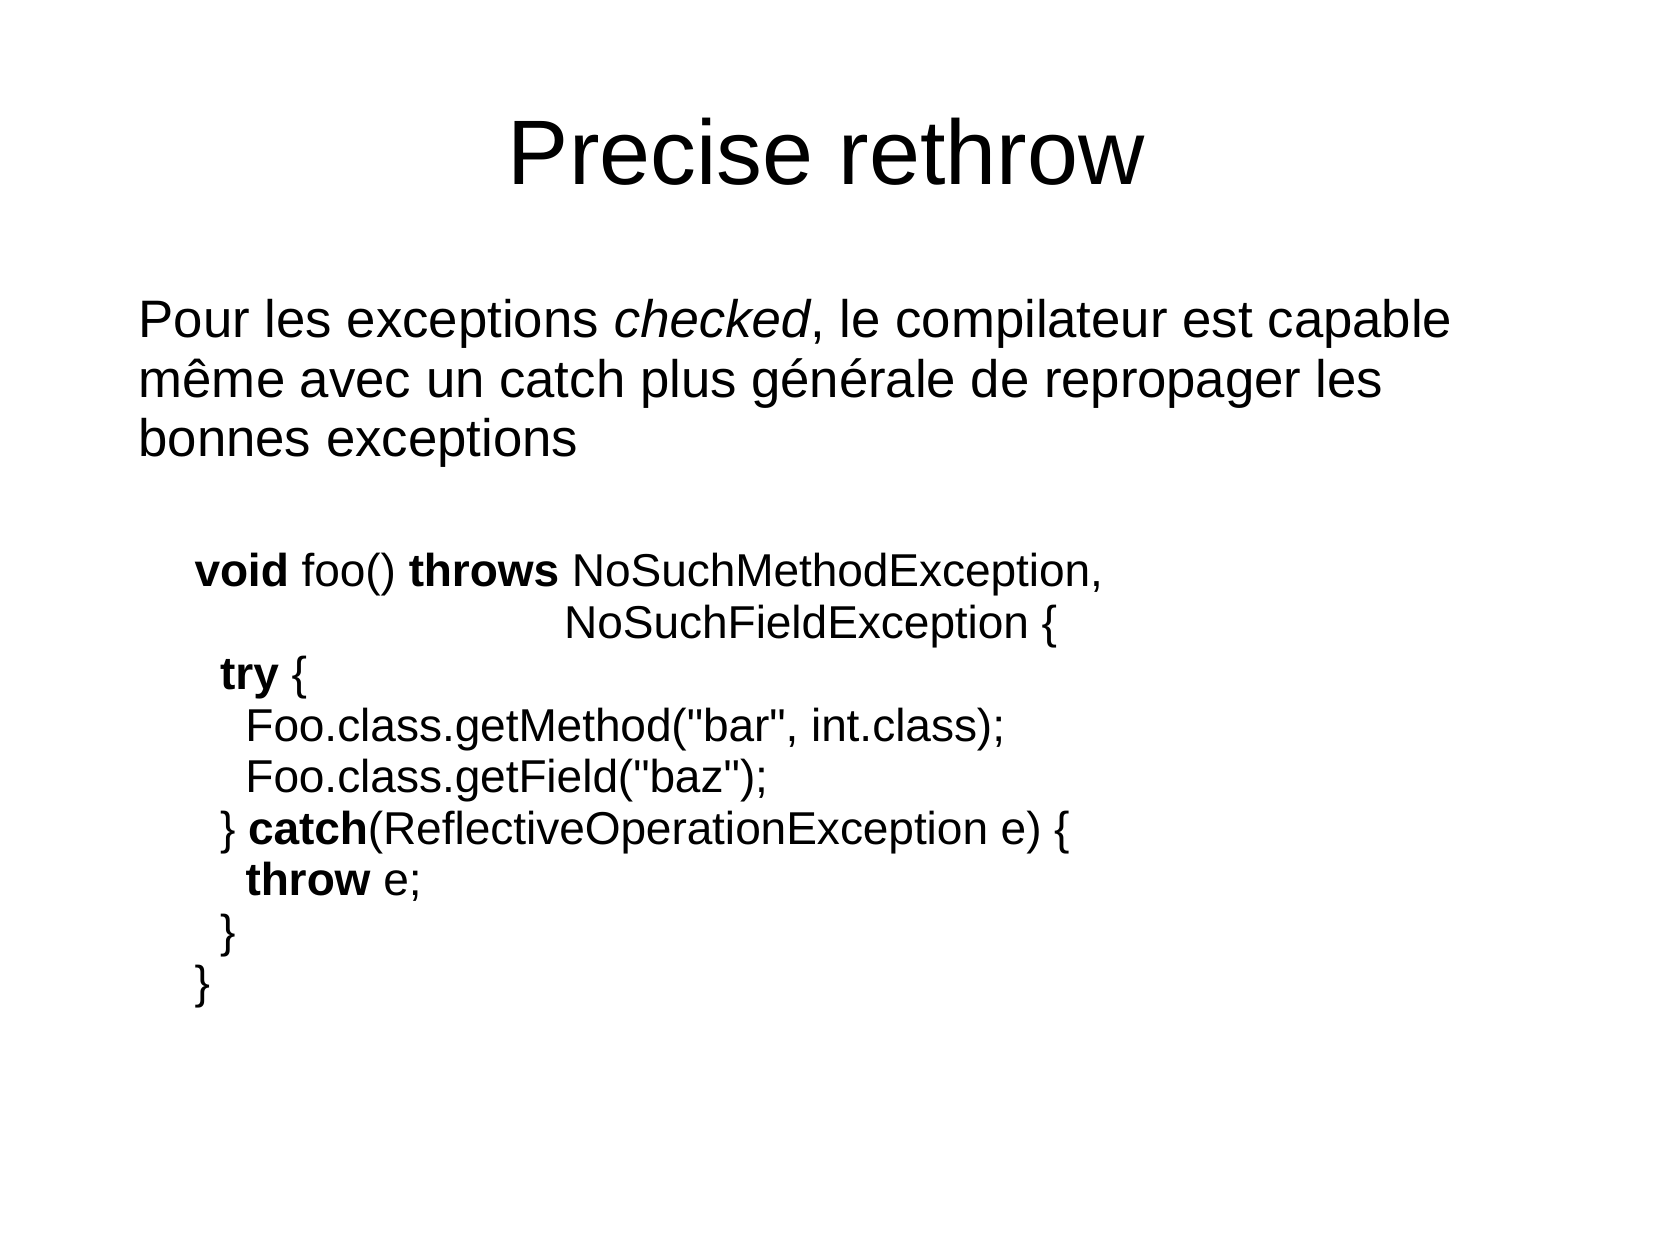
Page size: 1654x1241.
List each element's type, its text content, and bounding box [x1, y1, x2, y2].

title Precise rethrow [82, 49, 1571, 257]
list Pour les exceptions checked, le compilateur est capable même avec un catch plus générale de repropager les bonnes exceptions void foo() throws NoSuchMethodException, NoSuchFieldException { try { Foo.class.getMethod("bar", int.class); Foo.class.getField("baz"); } catch(ReflectiveOperationException e) { throw e; } } [82, 290, 1571, 1010]
